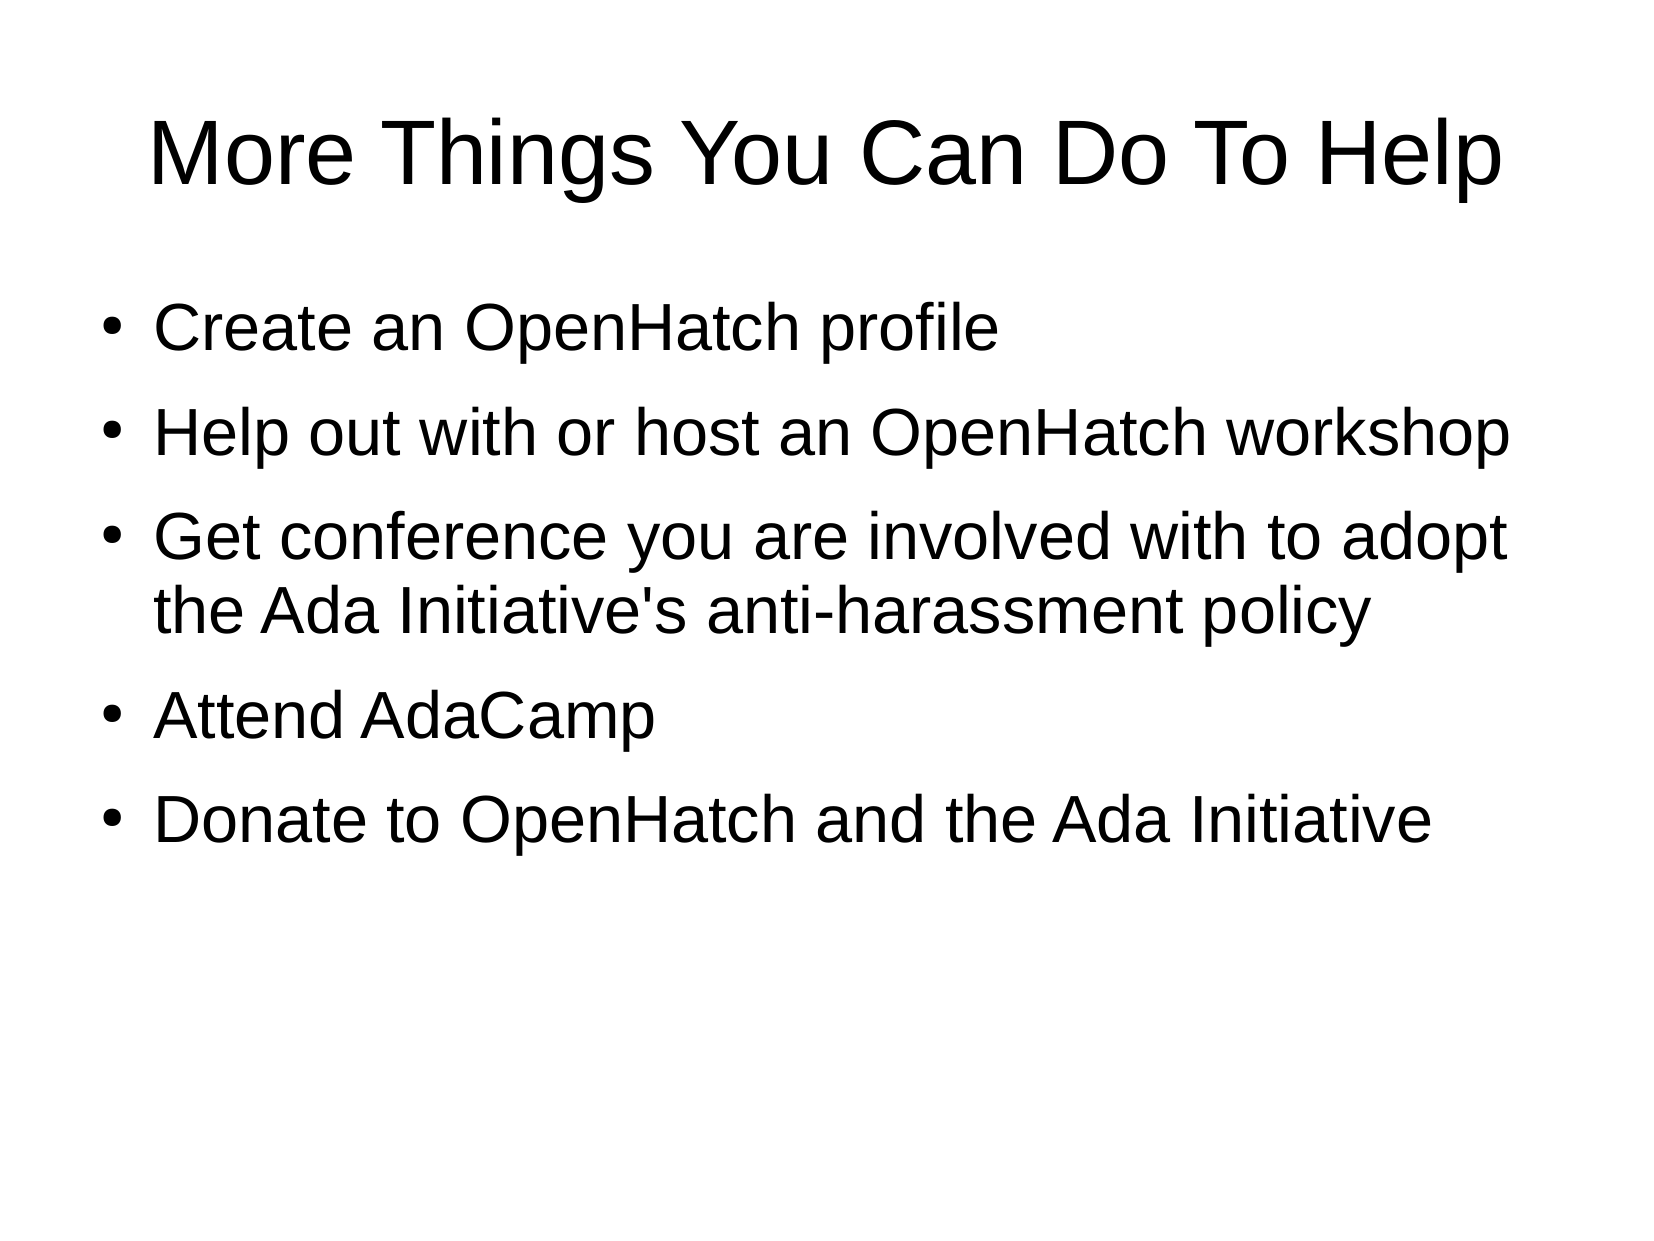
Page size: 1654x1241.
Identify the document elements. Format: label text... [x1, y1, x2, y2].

list Create an OpenHatch profile Help out with or host an OpenHatch workshop Get conference you are involved with to adopt the Ada Initiative's anti-harassment policy Attend AdaCamp Donate to OpenHatch and the Ada Initiative [82, 290, 1571, 1156]
title More Things You Can Do To Help [82, 49, 1571, 257]
